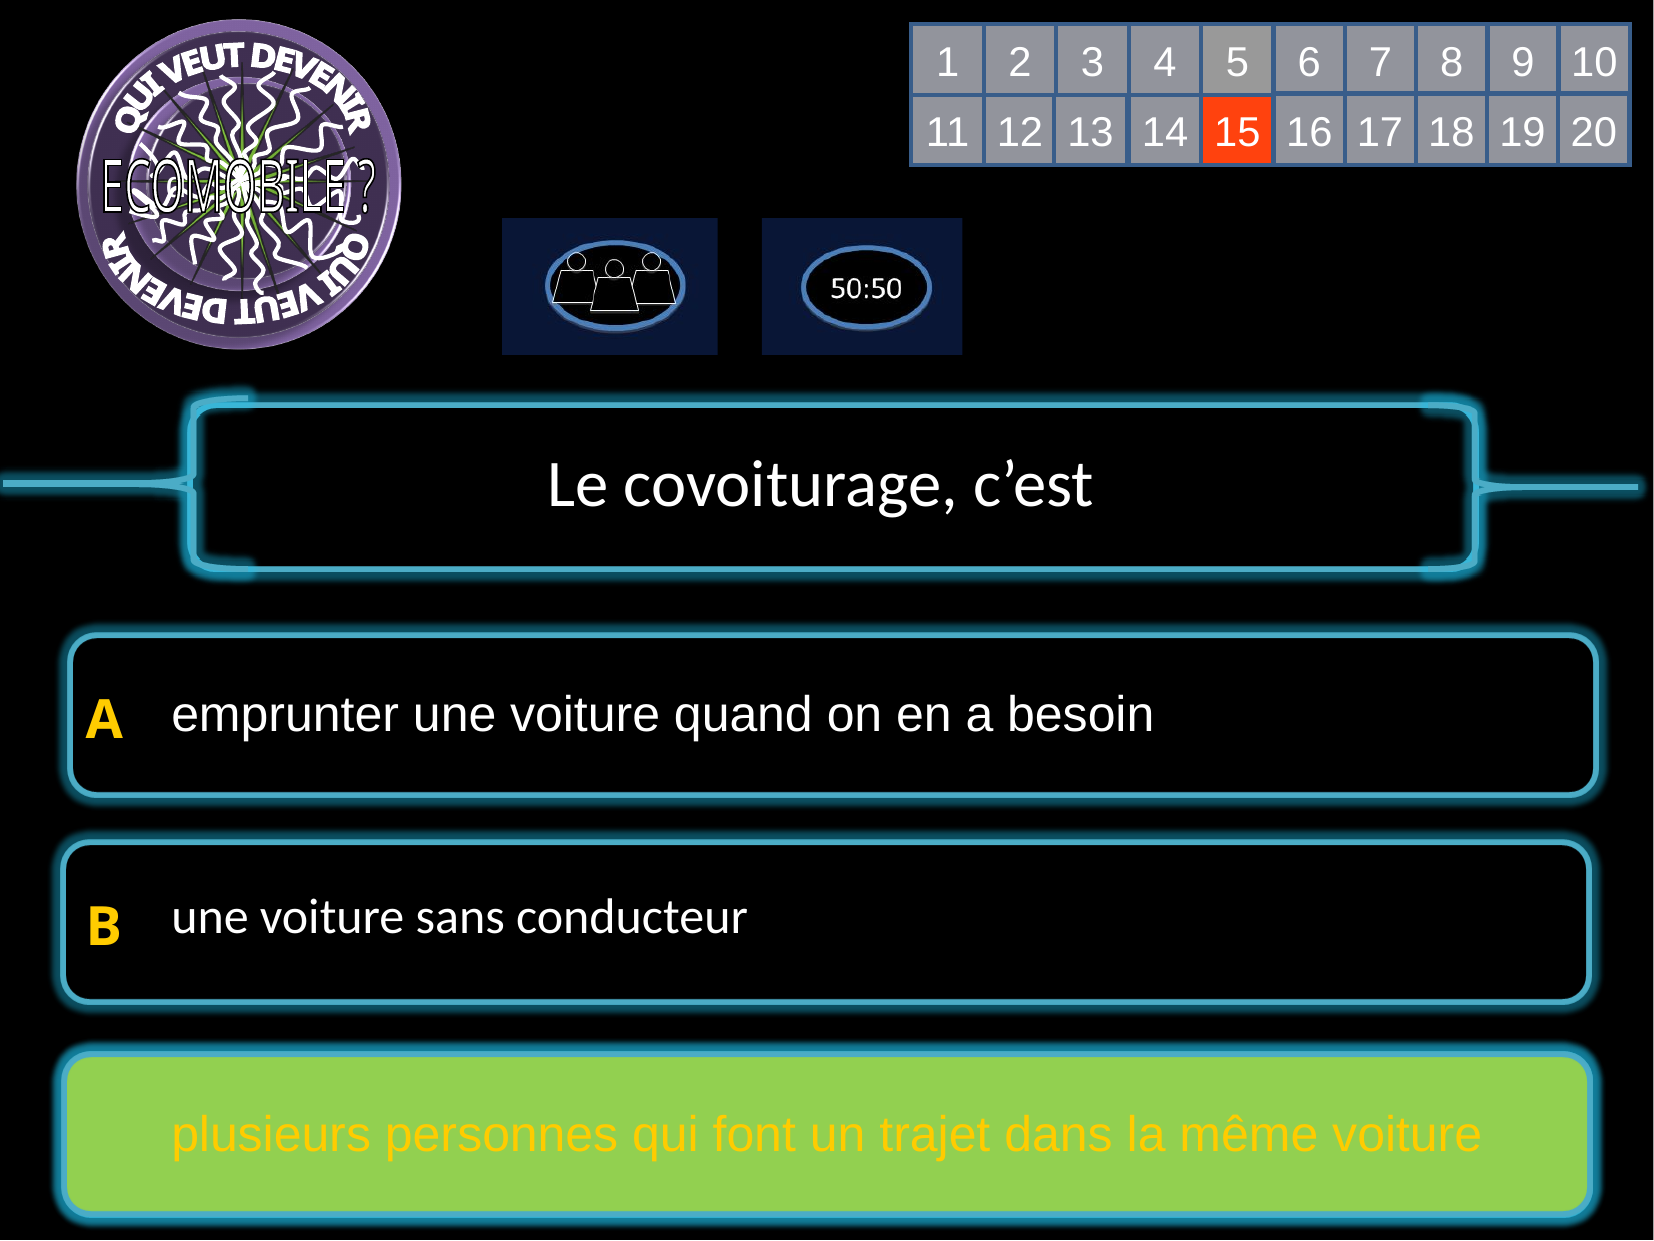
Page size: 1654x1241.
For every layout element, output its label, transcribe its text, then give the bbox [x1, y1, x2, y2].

text_box 3 [1056, 24, 1128, 95]
text_box 19 [1486, 93, 1558, 166]
text_box 20 [1558, 93, 1630, 166]
list plusieurs personnes qui font un trajet dans la même voiture [171, 1062, 1571, 1205]
text_box 6 [1273, 24, 1344, 93]
text_box 12 [983, 94, 1054, 166]
text_box 5 [1201, 24, 1273, 94]
title Le covoiturage, c’est [183, 407, 1459, 573]
text_box 14 [1128, 94, 1201, 166]
list emprunter une voiture quand on en a besoin [171, 643, 1571, 786]
text_box 1 [911, 24, 983, 94]
list une voiture sans conducteur [171, 850, 1571, 993]
picture [50, 615, 1616, 815]
picture [0, 377, 1654, 591]
text_box 17 [1345, 93, 1415, 166]
text_box 9 [1487, 24, 1558, 93]
text_box 8 [1416, 24, 1487, 93]
text_box 4 [1128, 24, 1201, 94]
picture [44, 1034, 1610, 1235]
text_box 10 [1558, 24, 1630, 93]
text_box 11 [911, 94, 983, 166]
text_box 13 [1054, 94, 1127, 166]
picture [43, 822, 1609, 1022]
text_box 7 [1344, 24, 1416, 93]
text_box 15 [1201, 94, 1273, 166]
picture [53, 18, 402, 370]
text_box 18 [1415, 93, 1486, 166]
text_box 2 [983, 24, 1056, 94]
text_box 16 [1273, 93, 1345, 166]
